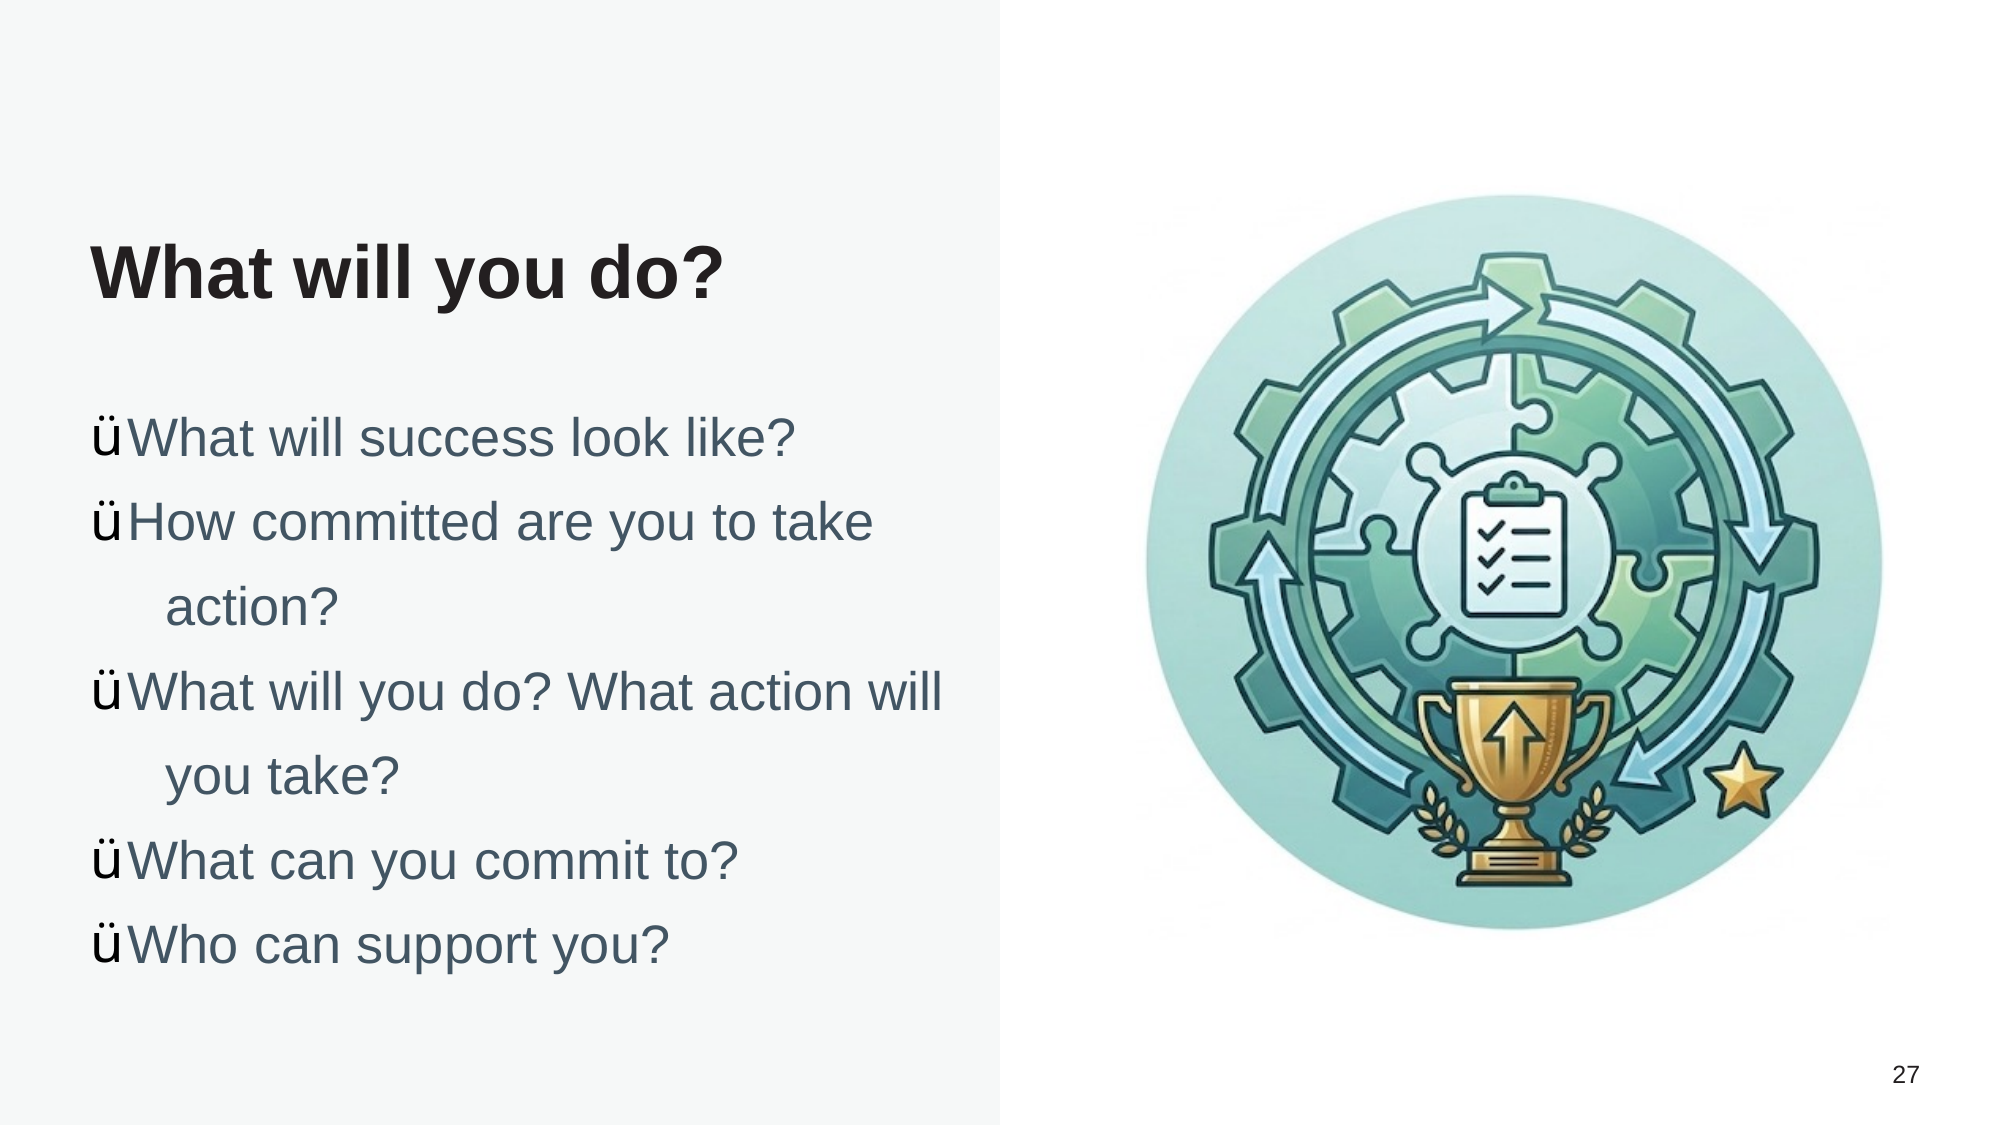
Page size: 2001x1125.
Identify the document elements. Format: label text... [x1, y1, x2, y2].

picture [1136, 185, 1890, 940]
text_box What will success look like? How committed are you to take action? What will you do? What action will you take? What can you commit to? Who can support you? [75, 375, 967, 1016]
title What will you do? [75, 218, 881, 375]
